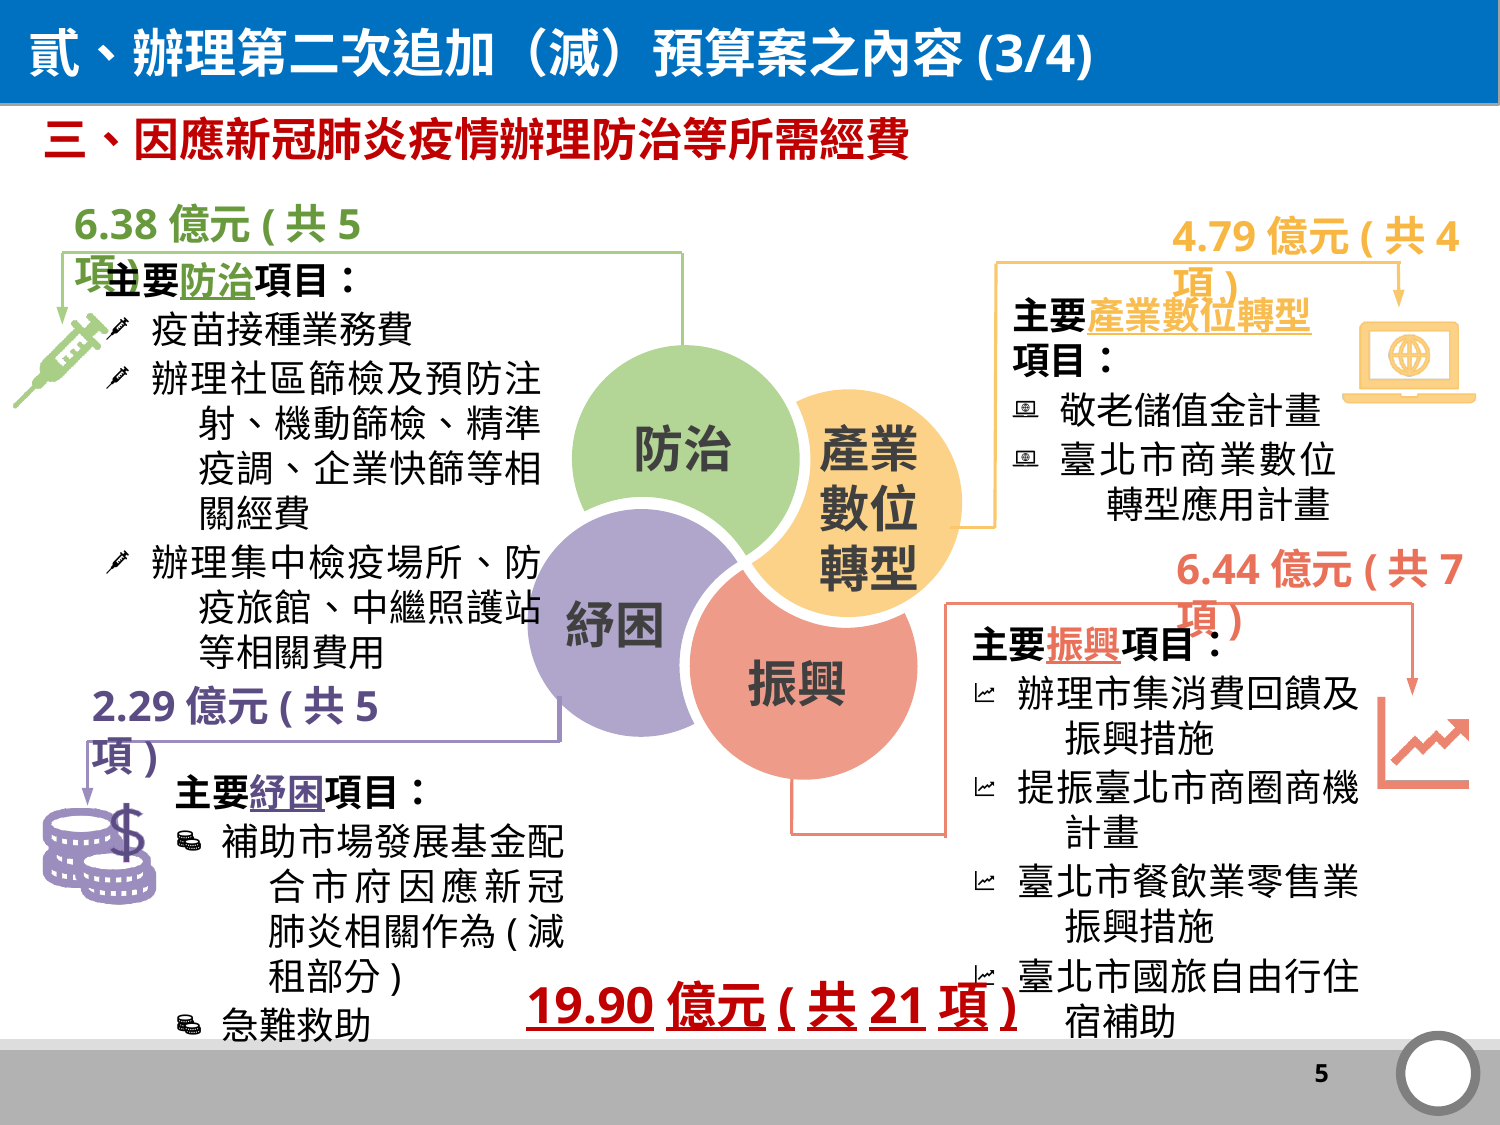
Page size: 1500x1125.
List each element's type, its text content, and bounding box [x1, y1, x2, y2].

text_box 振興 [701, 632, 894, 734]
picture [1364, 293, 1478, 431]
text_box 三、因應新冠肺炎疫情辦理防治等所需經費 [24, 104, 997, 177]
picture [1388, 677, 1487, 807]
text_box 6.38億元(共5項) [47, 184, 433, 262]
text_box 19.90億元(共21項) [511, 965, 972, 1042]
text_box 產業數位轉型 [776, 397, 963, 620]
text_box [0, 0, 1499, 105]
picture [3, 303, 77, 417]
text_box [690, 675, 701, 715]
text_box 貳、辦理第二次追加（減）預算案之內容(3/4) [13, 12, 1476, 91]
text_box 紓困 [570, 573, 708, 675]
text_box 4.79億元(共4項) [1145, 196, 1500, 275]
text_box [570, 509, 738, 588]
picture [32, 791, 148, 920]
text_box [551, 675, 695, 737]
text_box [1417, 1105, 1459, 1112]
text_box [751, 543, 776, 592]
text_box [708, 569, 918, 780]
text_box 主要振興項目： 辦理市集消費回饋及振興措施 提振臺北市商圈商機計畫 臺北市餐飲業零售業振興措施 臺北市國旅自由行住宿補助 [944, 607, 1388, 1065]
text_box 主要紓困項目： 補助市場發展基金配合市府因應新冠肺炎相關作為(減租部分) 急難救助 [148, 755, 593, 1018]
text_box [1413, 1035, 1476, 1104]
text_box [807, 389, 890, 397]
text_box 6.44億元(共7項) [1149, 529, 1500, 608]
text_box 2.29億元(共5項) [64, 666, 419, 745]
text_box 4 [1299, 1045, 1461, 1105]
text_box 主要防治項目： 疫苗接種業務費 辦理社區篩檢及預防注射、機動篩檢、精準疫調、企業快篩等相關經費 辦理集中檢疫場所、防疫旅館、中繼照護站等相關費用 [77, 243, 570, 693]
text_box 主要產業數位轉型 項目： 敬老儲值金計畫 臺北市商業數位轉型應用計畫 [985, 278, 1364, 542]
text_box [571, 345, 782, 556]
text_box 防治 [592, 397, 775, 499]
